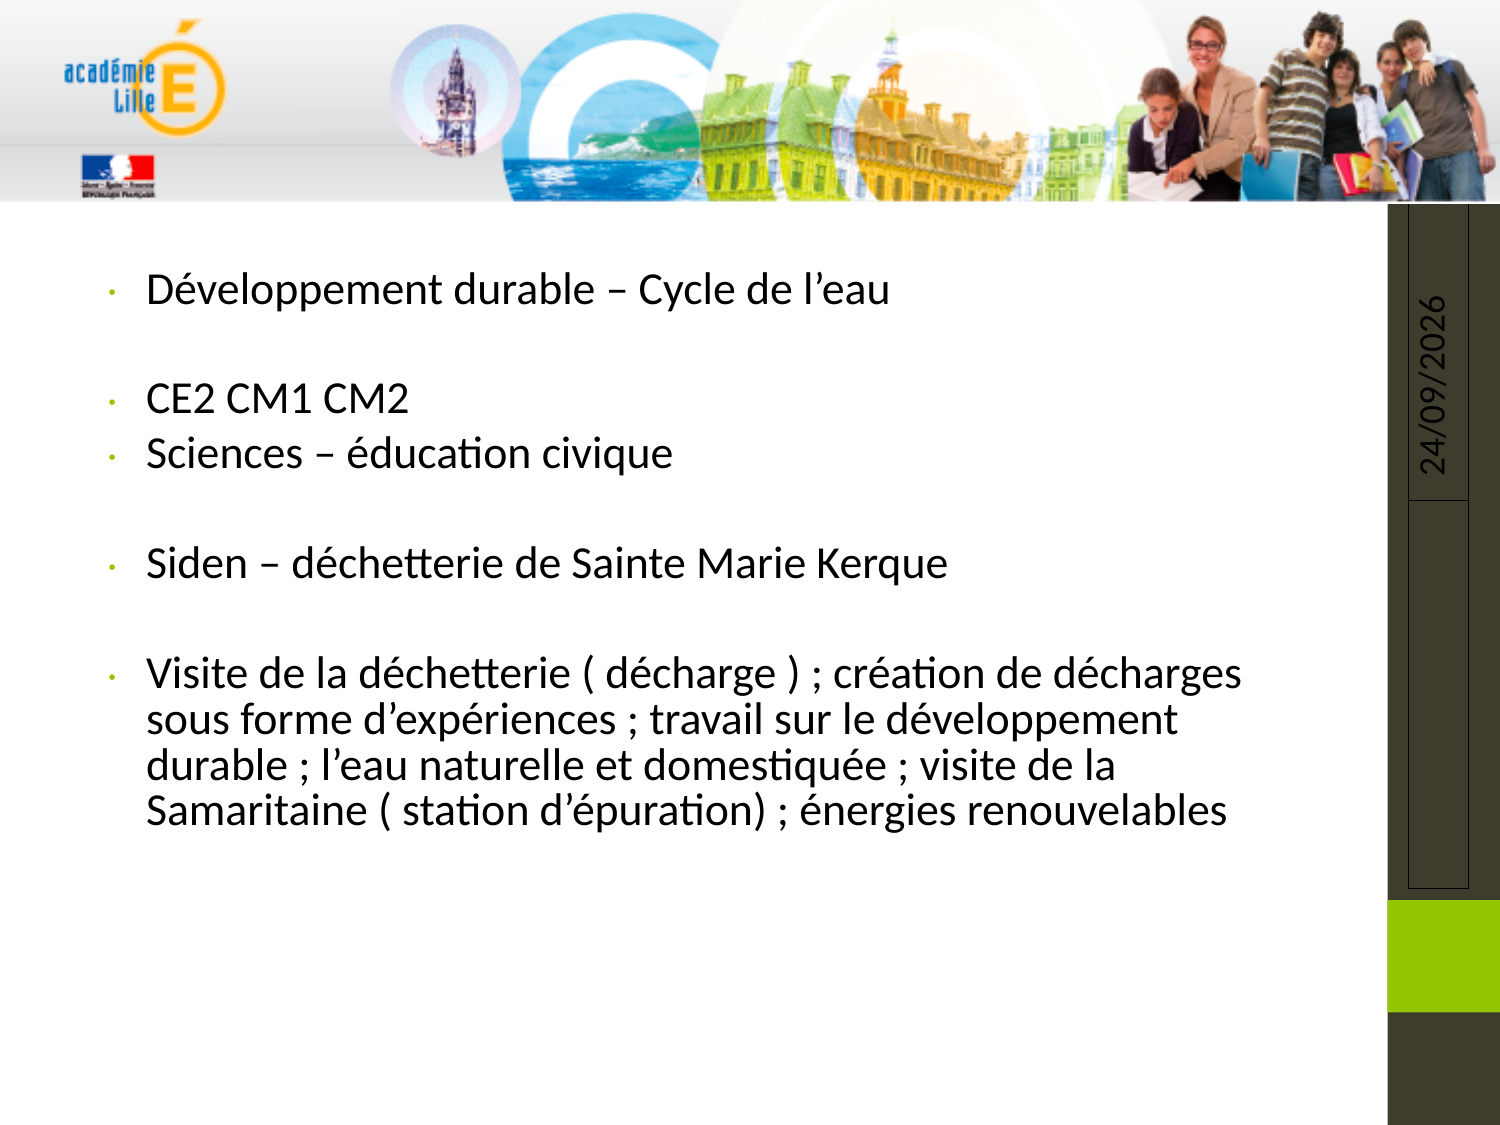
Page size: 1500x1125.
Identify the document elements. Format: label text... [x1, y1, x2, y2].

list Développement durable – Cycle de l’eau CE2 CM1 CM2 Sciences – éducation civique Siden – déchetterie de Sainte Marie Kerque Visite de la déchetterie ( décharge ) ; création de décharges sous forme d’expériences ; travail sur le développement durable ; l’eau naturelle et domestiquée ; visite de la Samaritaine ( station d’épuration) ; énergies renouvelables [75, 262, 1325, 1050]
picture [0, 0, 1500, 204]
